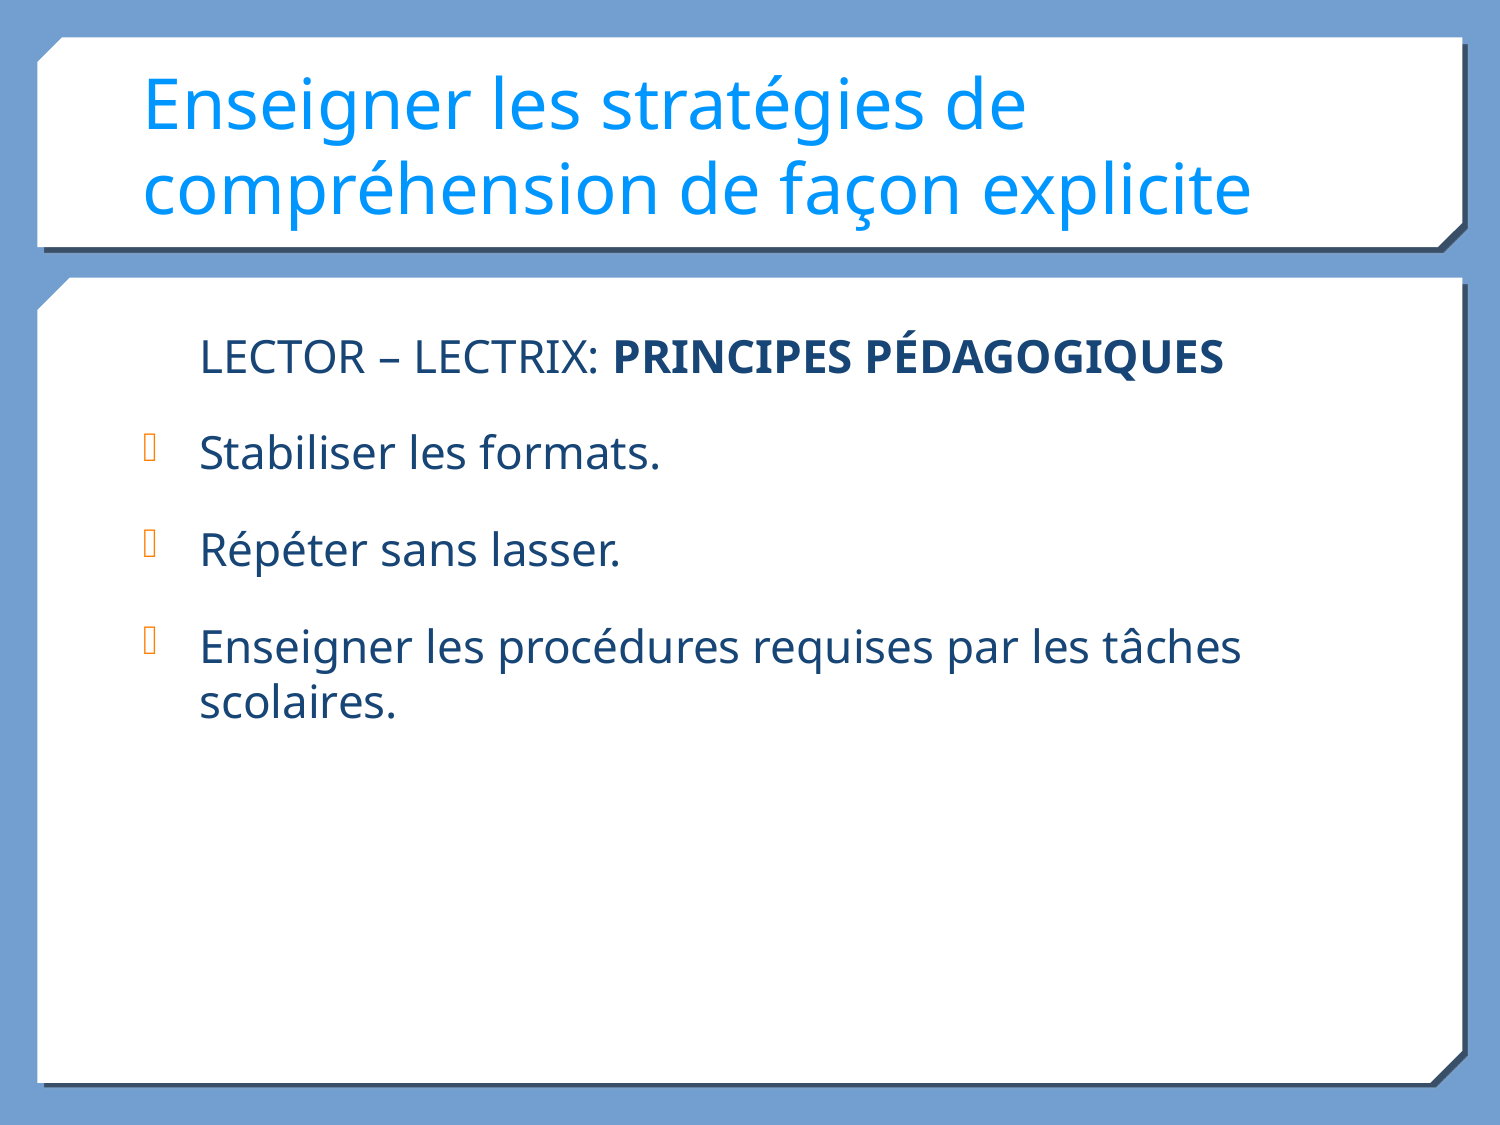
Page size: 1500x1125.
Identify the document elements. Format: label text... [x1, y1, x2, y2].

title Enseigner les stratégies de compréhension de façon explicite [127, 48, 1372, 236]
list LECTOR – LECTRIX: PRINCIPES PÉDAGOGIQUES Stabiliser les formats. Répéter sans lasser. Enseigner les procédures requises par les tâches scolaires. [127, 319, 1372, 978]
